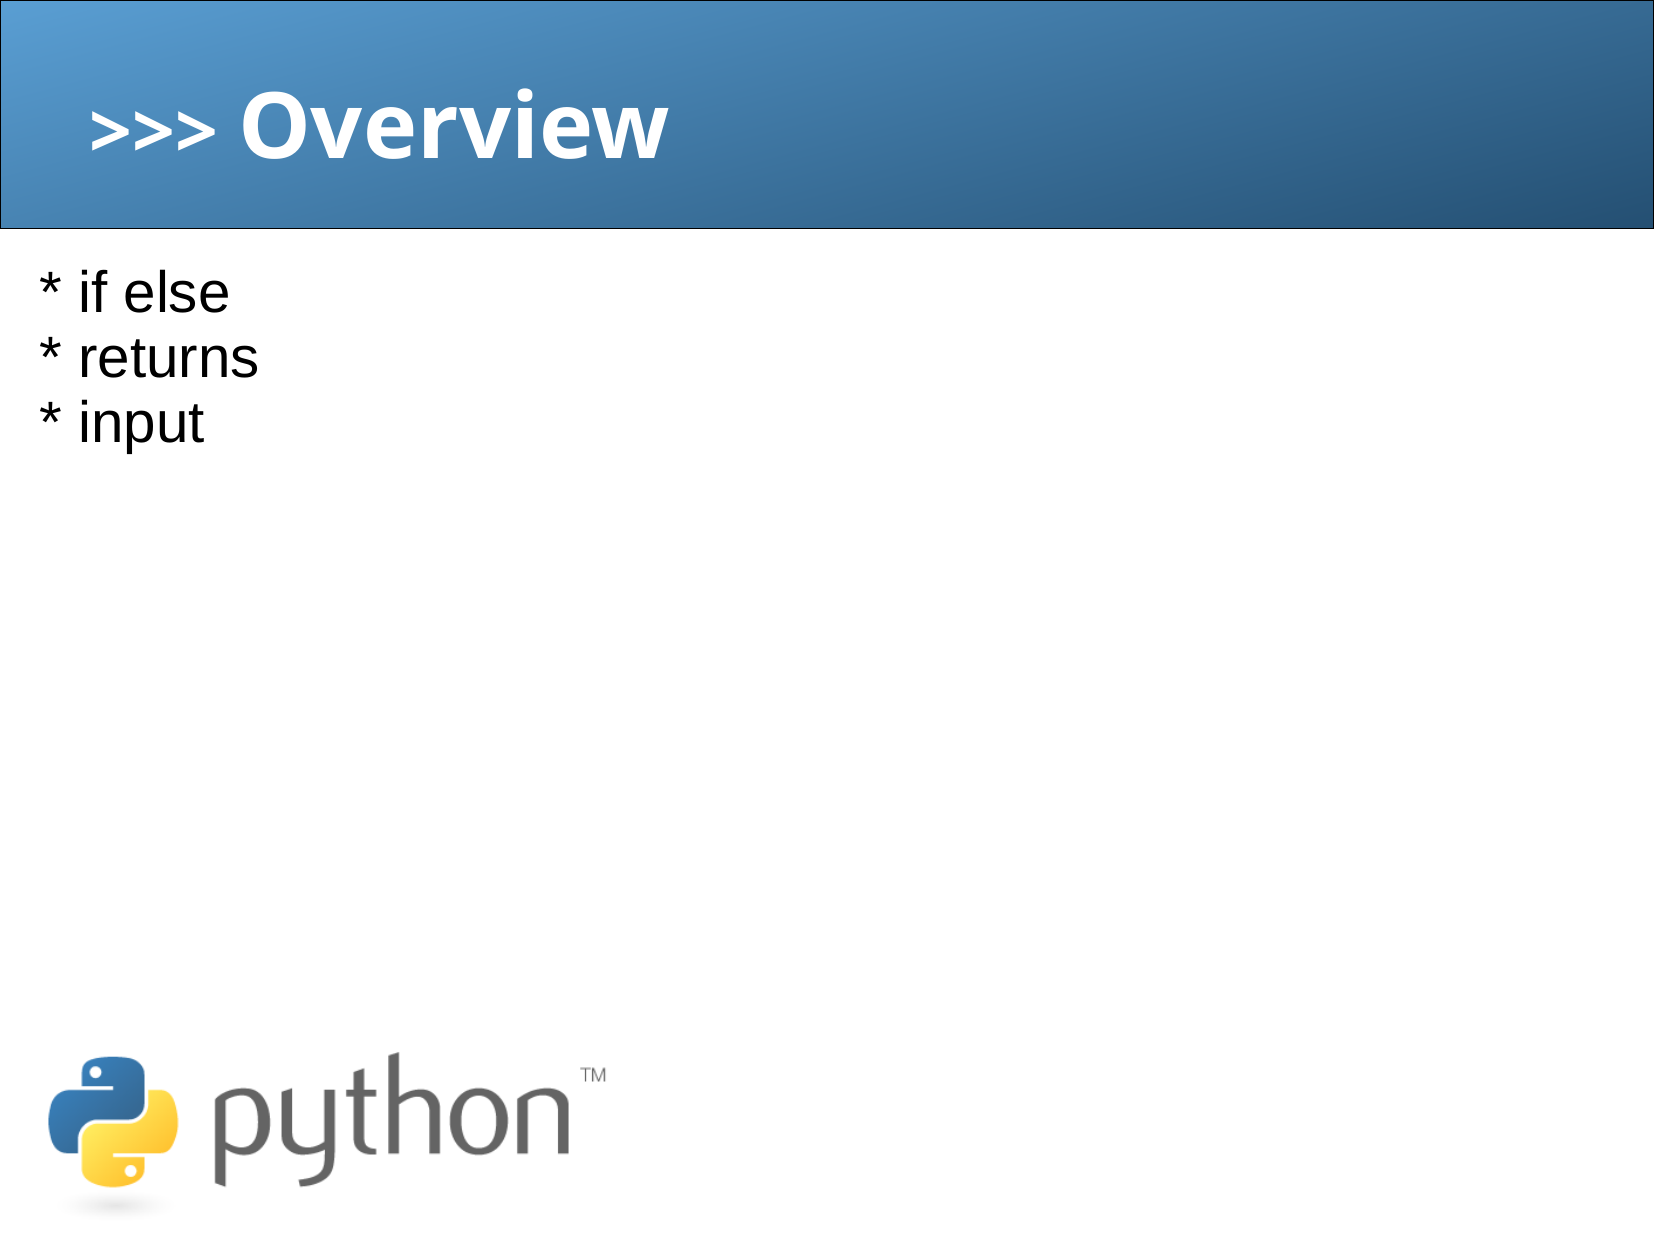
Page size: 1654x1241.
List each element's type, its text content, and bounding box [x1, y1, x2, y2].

text_box [0, 0, 1654, 229]
text_box >>> Overview [75, 53, 1576, 188]
text_box * if else * returns * input [24, 252, 784, 463]
picture [0, 1018, 660, 1241]
